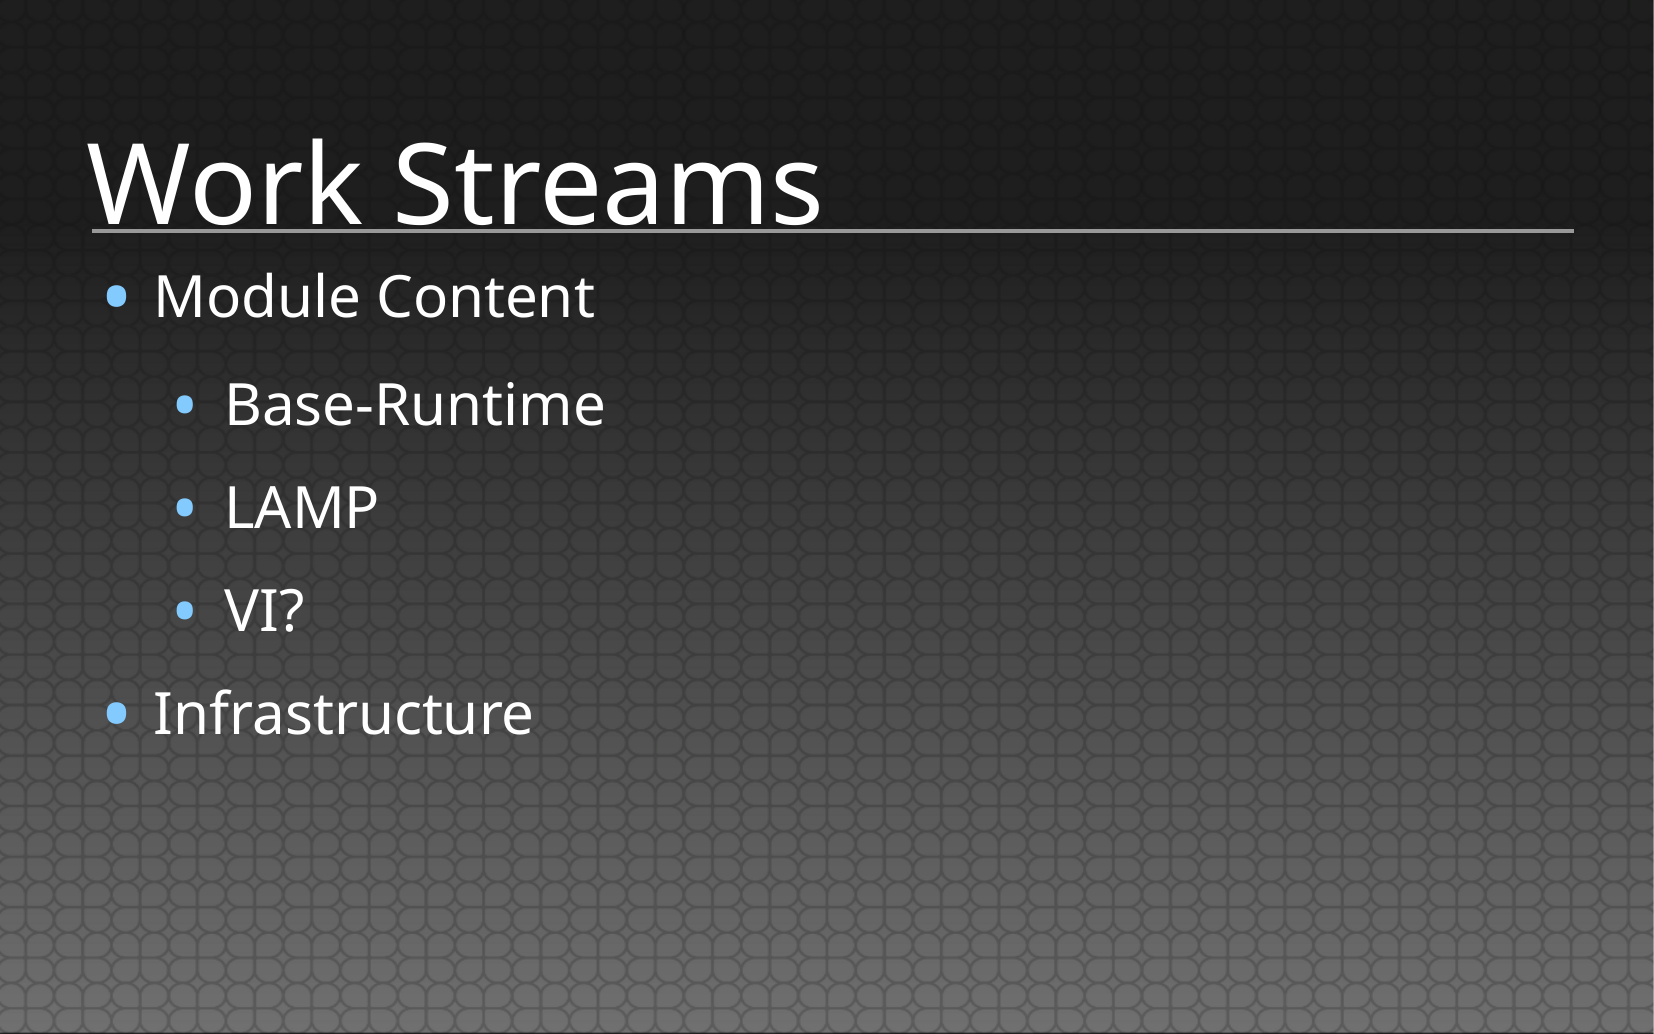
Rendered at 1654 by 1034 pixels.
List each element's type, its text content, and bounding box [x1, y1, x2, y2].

list Module Content Base-Runtime LAMP VI? Infrastructure [82, 254, 1571, 1034]
title Work Streams [86, 112, 1576, 249]
picture [0, 0, 1654, 1034]
